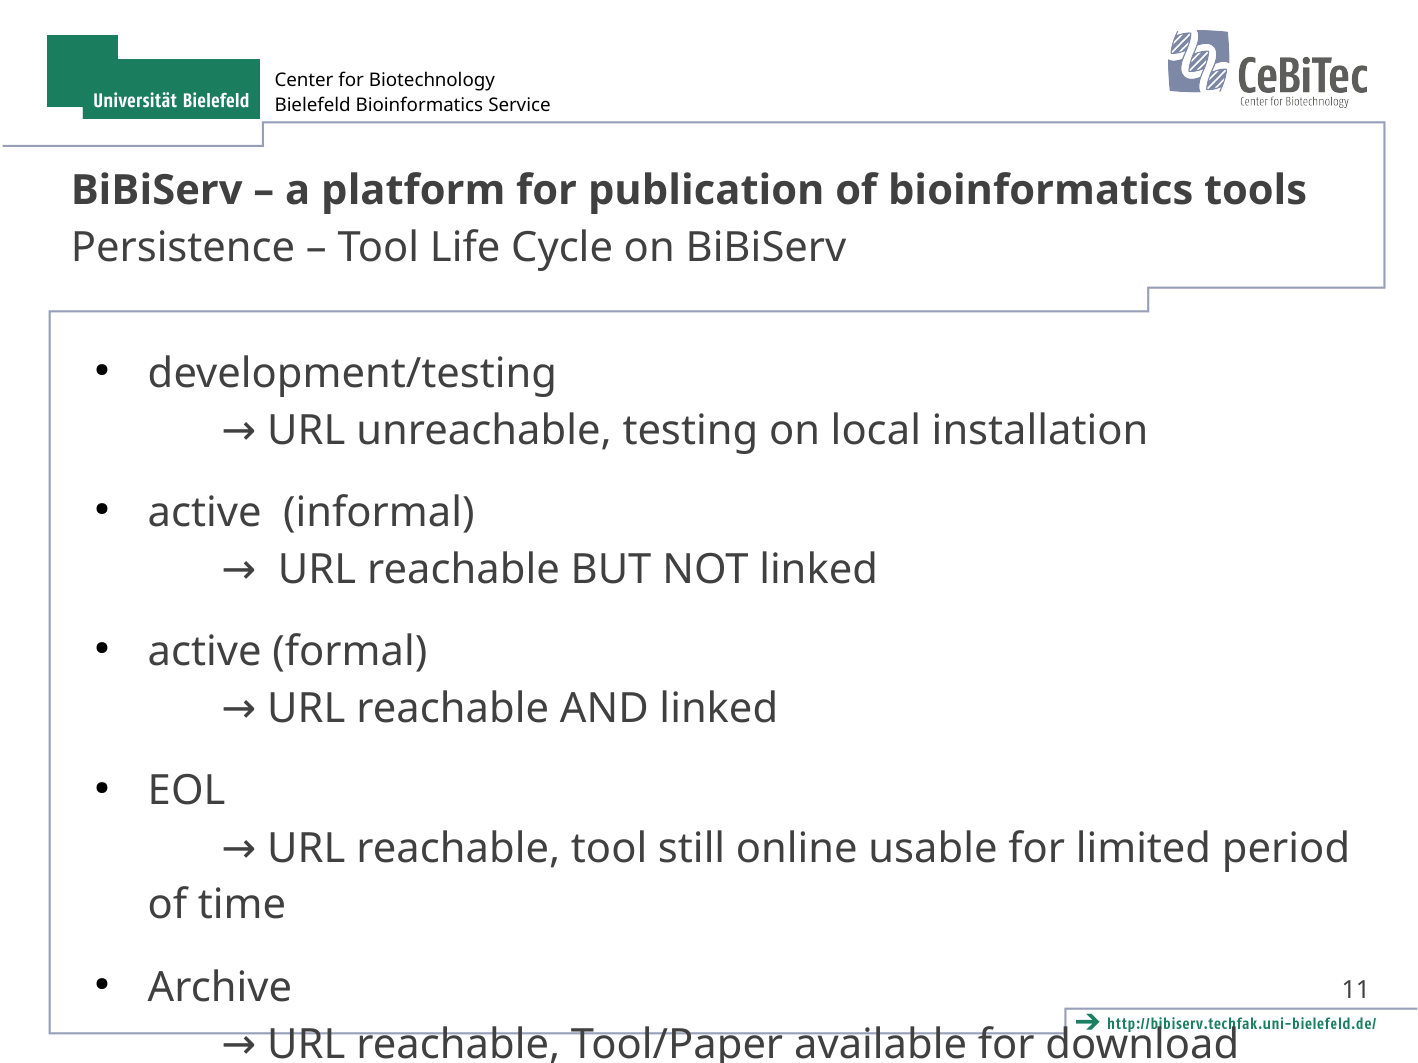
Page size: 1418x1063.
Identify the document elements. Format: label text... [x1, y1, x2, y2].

picture [723, 1038, 736, 1055]
picture [2, 3, 1418, 1063]
list development/testing → URL unreachable, testing on local installation active (informal) → URL reachable BUT NOT linked active (formal) → URL reachable AND linked EOL → URL reachable, tool still online usable for limited period of time Archive → URL reachable, Tool/Paper available for download [76, 342, 1375, 944]
title BiBiServ – a platform for publication of bioinformatics tools Persistence – Tool Life Cycle on BiBiServ [70, 166, 1359, 268]
